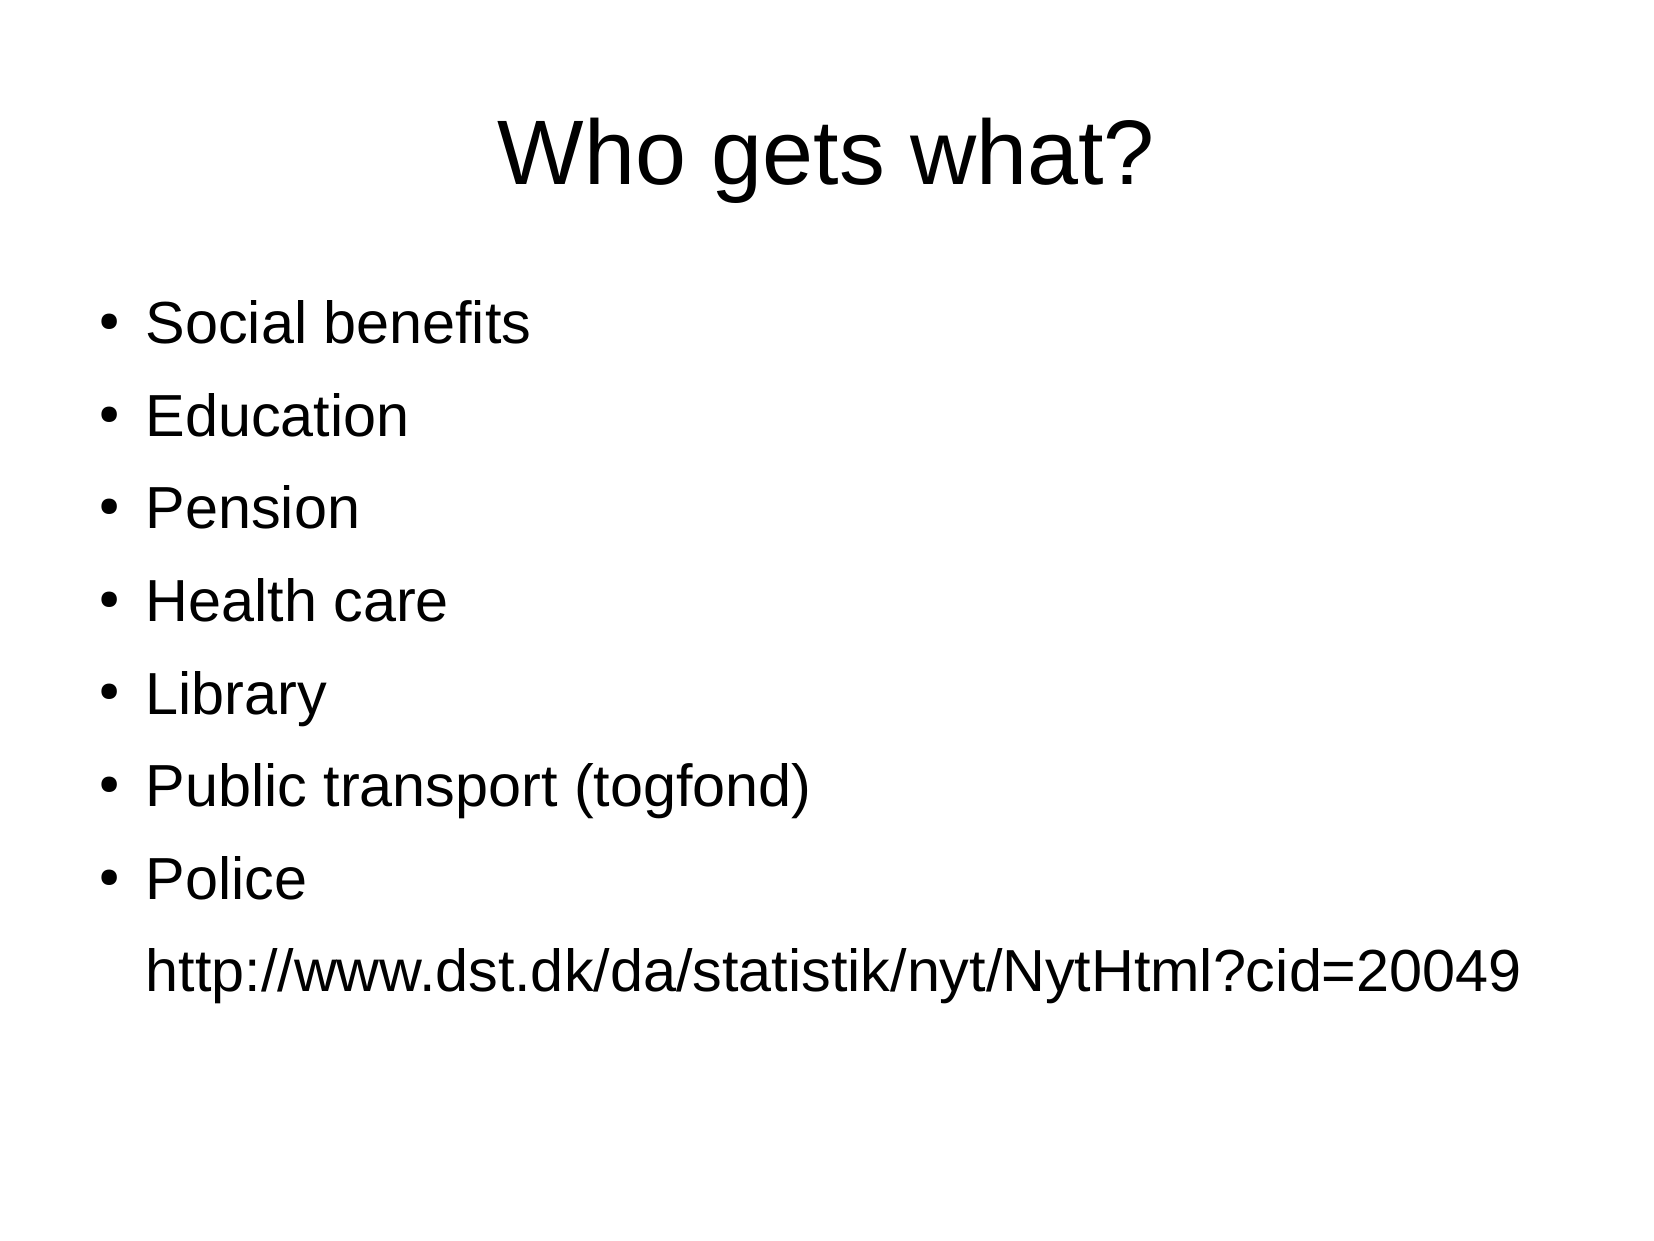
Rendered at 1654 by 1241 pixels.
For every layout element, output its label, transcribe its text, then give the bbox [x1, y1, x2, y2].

list Social benefits Education Pension Health care Library Public transport (togfond) Police http://www.dst.dk/da/statistik/nyt/NytHtml?cid=20049 [82, 290, 1571, 1010]
title Who gets what? [82, 49, 1571, 257]
